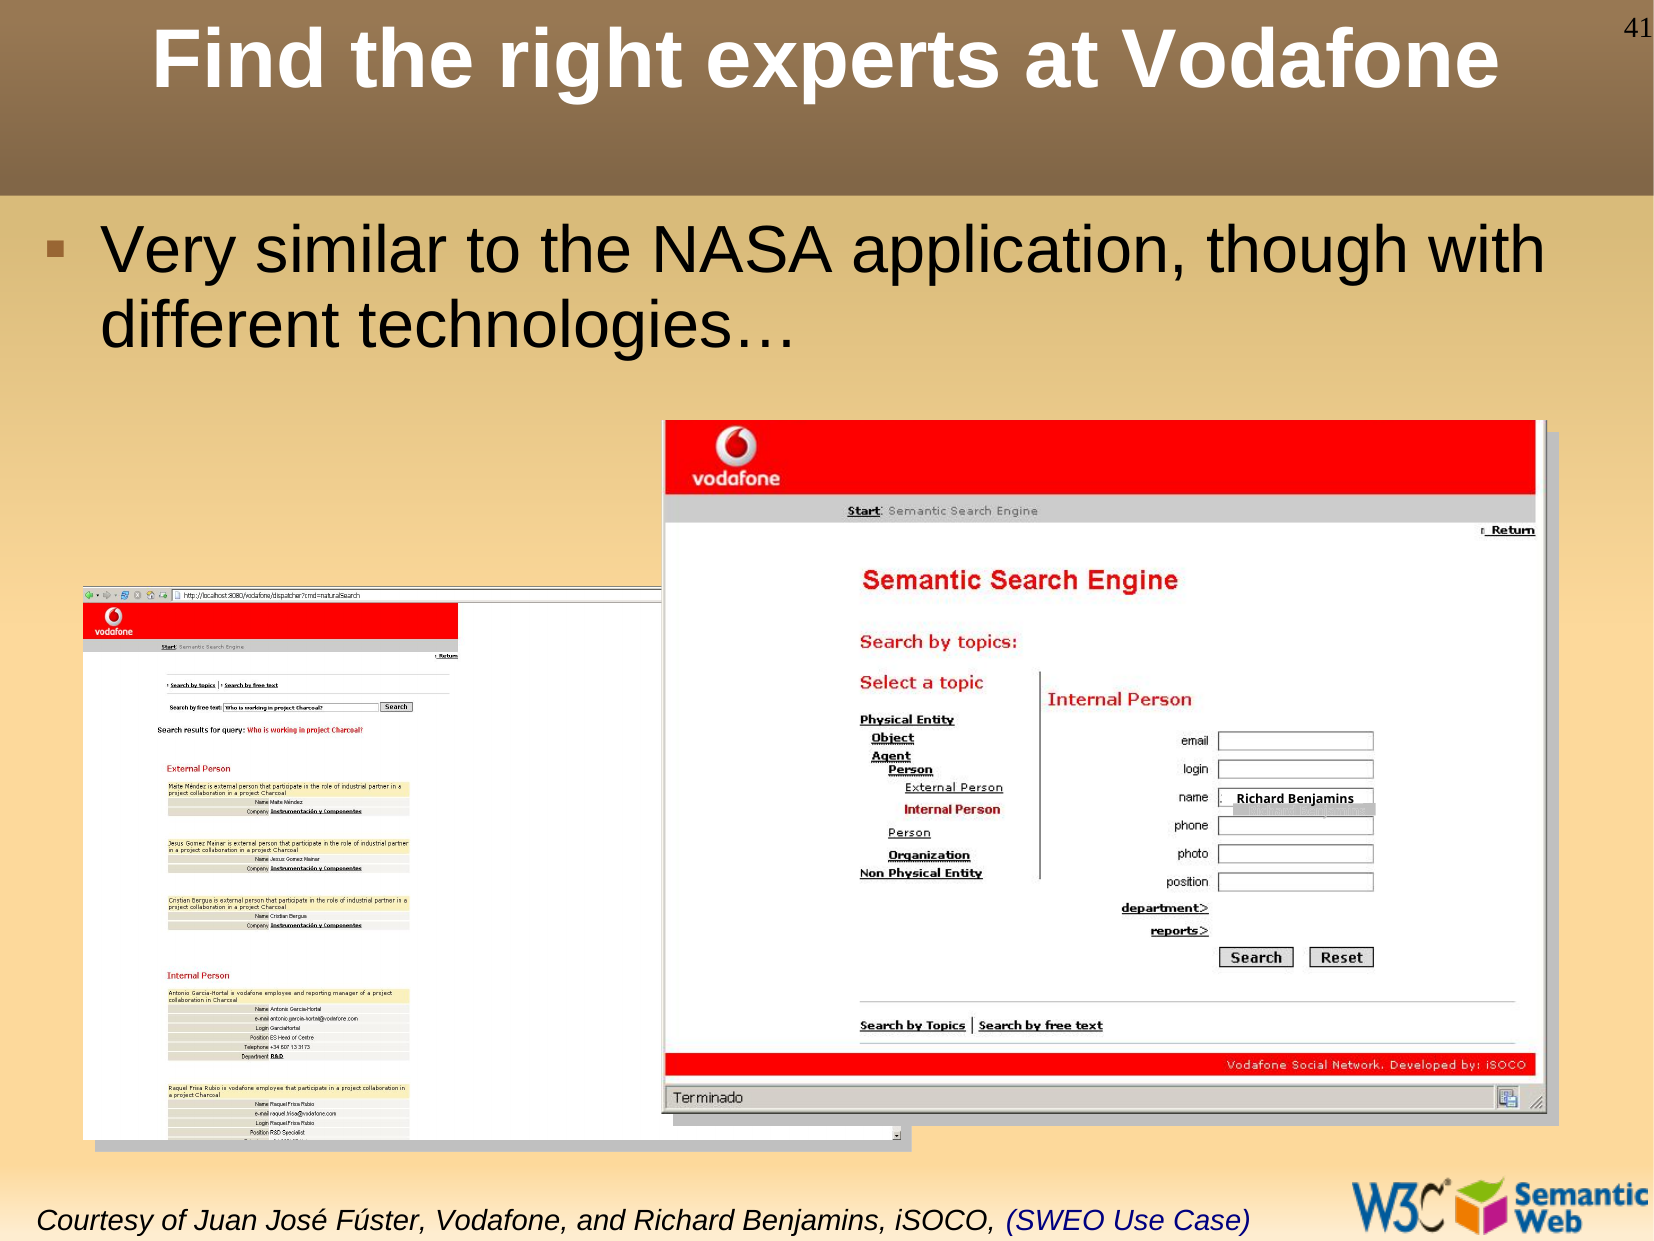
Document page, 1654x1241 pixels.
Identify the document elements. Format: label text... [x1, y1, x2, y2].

text_box [1221, 791, 1236, 804]
picture [0, 119, 1654, 1241]
text_box Courtesy of Juan José Fúster, Vodafone, and Richard Benjamins, iSOCO, (SWEO Use Case) [21, 1198, 1461, 1241]
text_box [1354, 791, 1364, 804]
title Find the right experts at Vodafone [0, 0, 1654, 119]
list Very similar to the NASA application, though with different technologies… [29, 212, 1595, 390]
text_box Richard Benjamins [1236, 790, 1354, 808]
